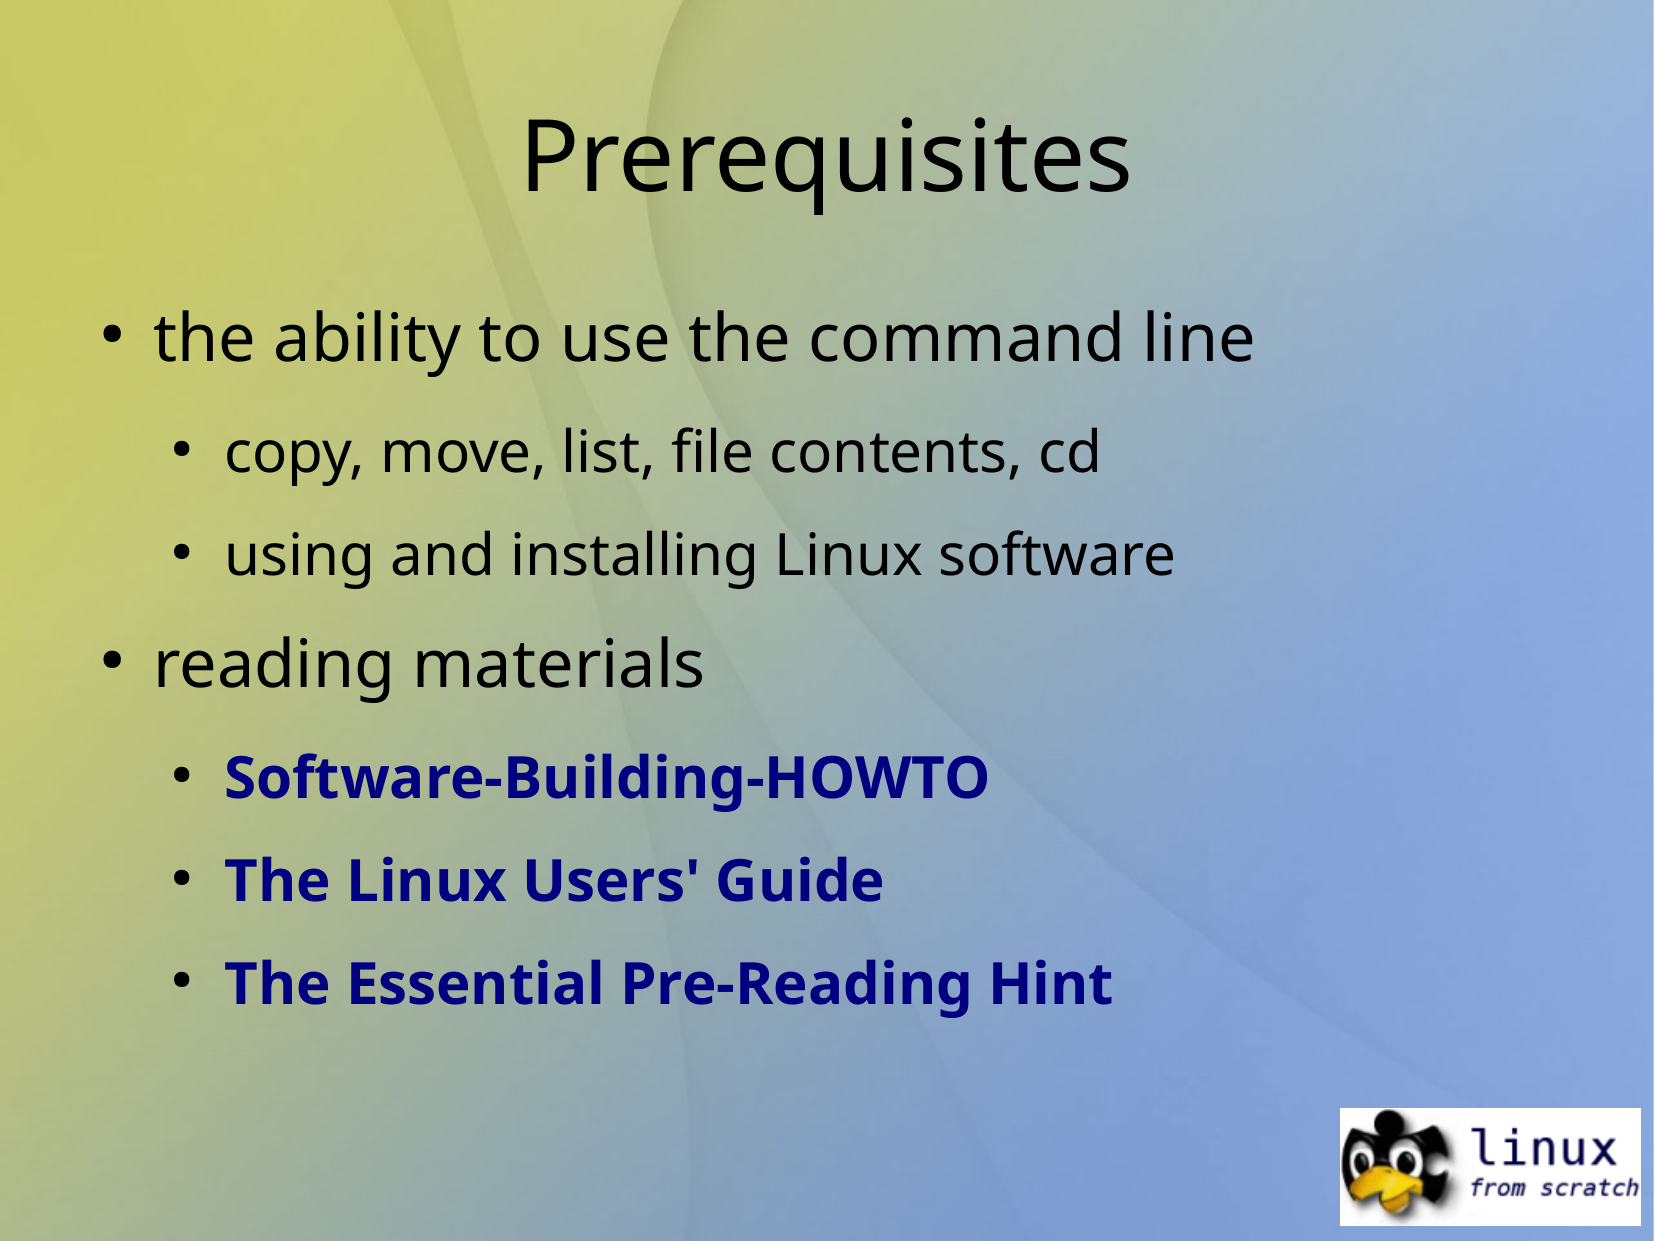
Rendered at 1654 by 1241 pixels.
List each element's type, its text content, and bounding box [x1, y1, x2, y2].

list the ability to use the command line copy, move, list, file contents, cd using and installing Linux software reading materials Software-Building-HOWTO The Linux Users' Guide The Essential Pre-Reading Hint [82, 290, 1571, 1094]
picture [0, 0, 1654, 1241]
title Prerequisites [82, 56, 1571, 250]
